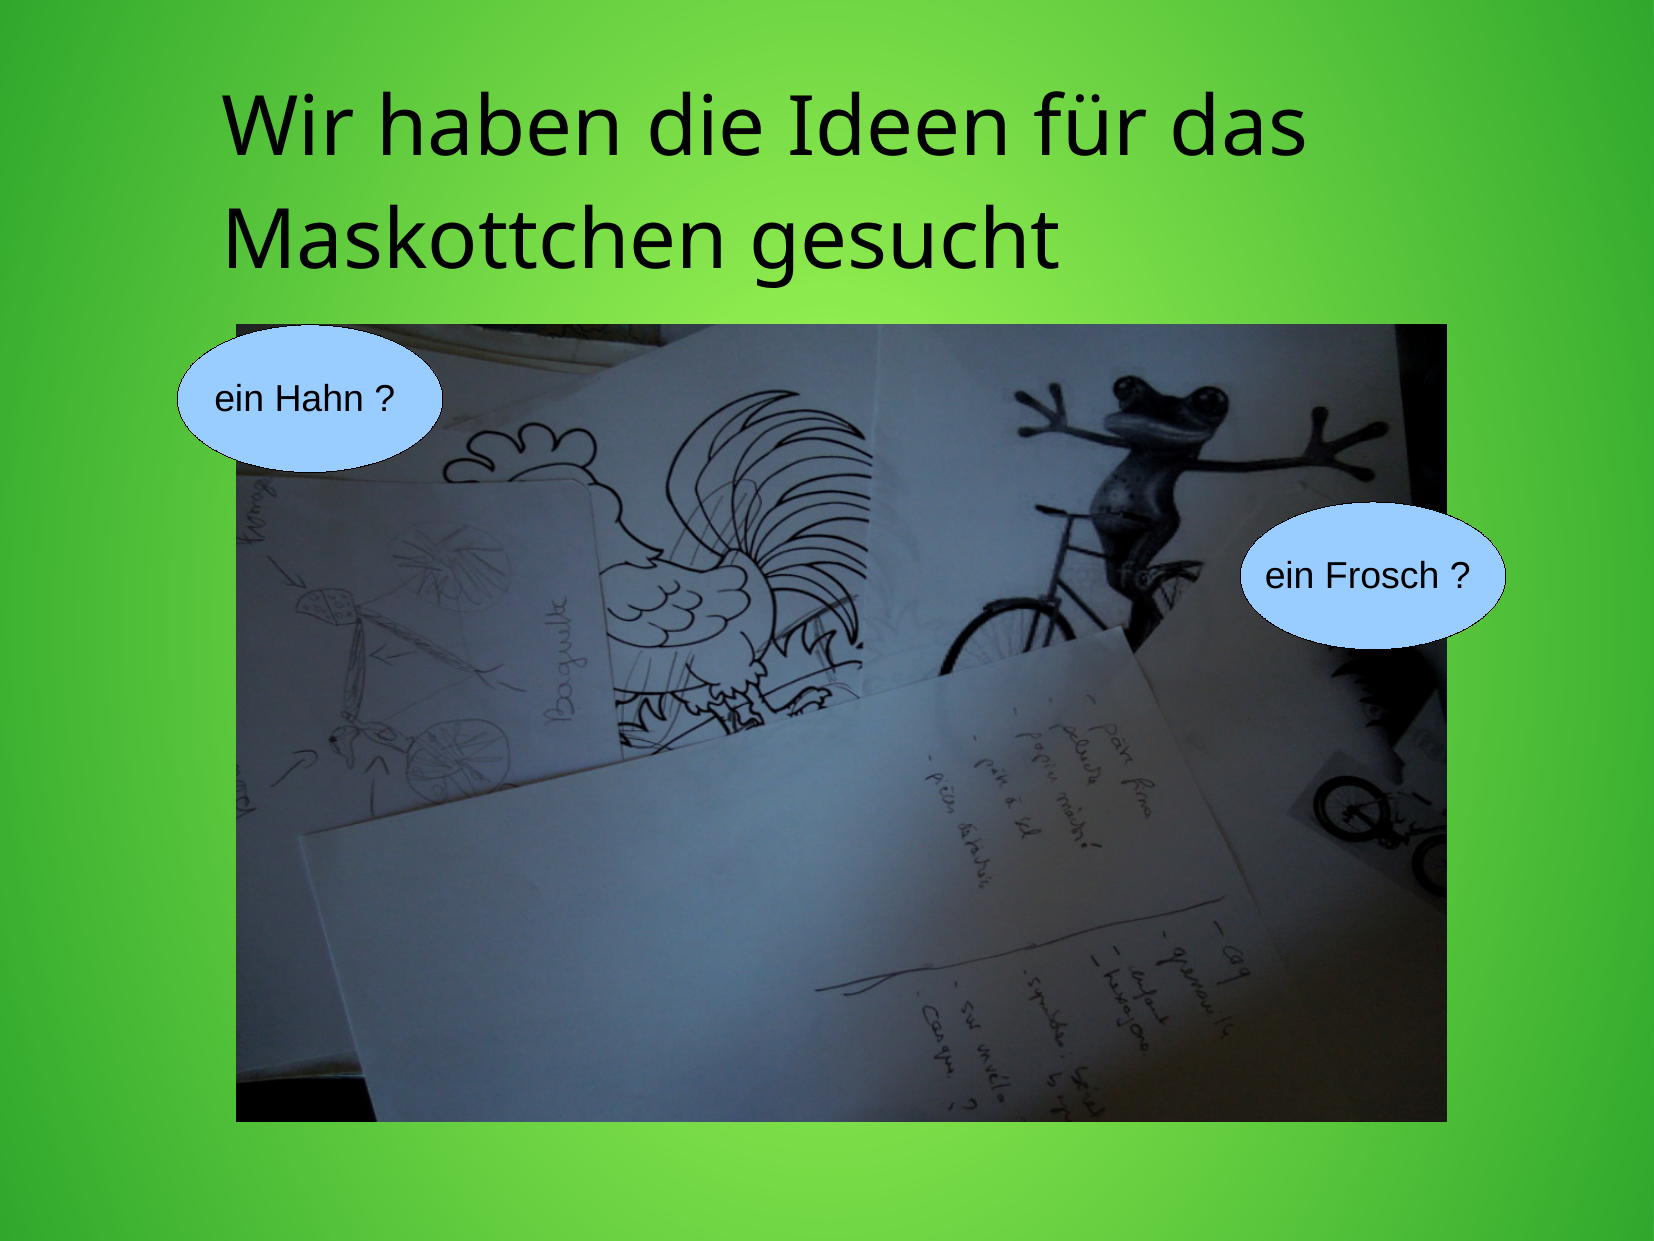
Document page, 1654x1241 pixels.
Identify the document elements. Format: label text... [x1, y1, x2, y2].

text_box ein Frosch ? [1240, 501, 1506, 650]
text_box ein Hahn ? [177, 324, 443, 473]
text_box Wir haben die Ideen für das Maskottchen gesucht [206, 59, 1477, 277]
picture [236, 324, 1447, 1123]
picture [236, 324, 300, 336]
